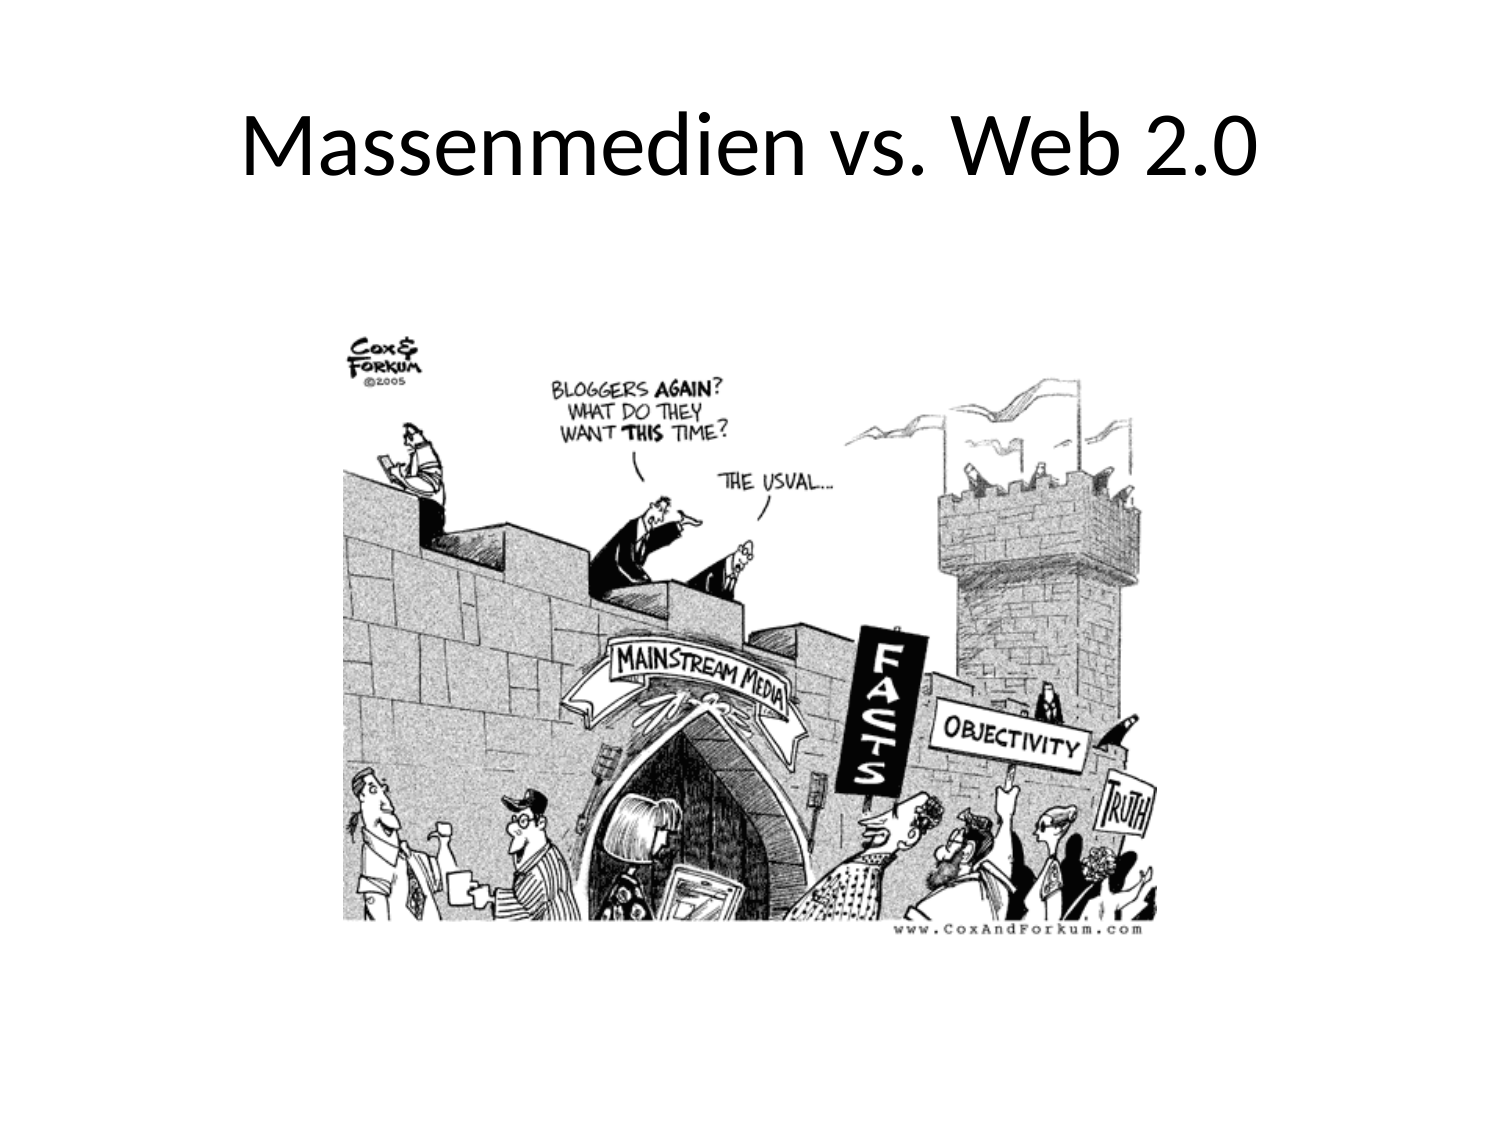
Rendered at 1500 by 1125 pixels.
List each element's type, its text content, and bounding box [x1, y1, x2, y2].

picture [343, 332, 1157, 936]
title Massenmedien vs. Web 2.0 [75, 45, 1426, 233]
